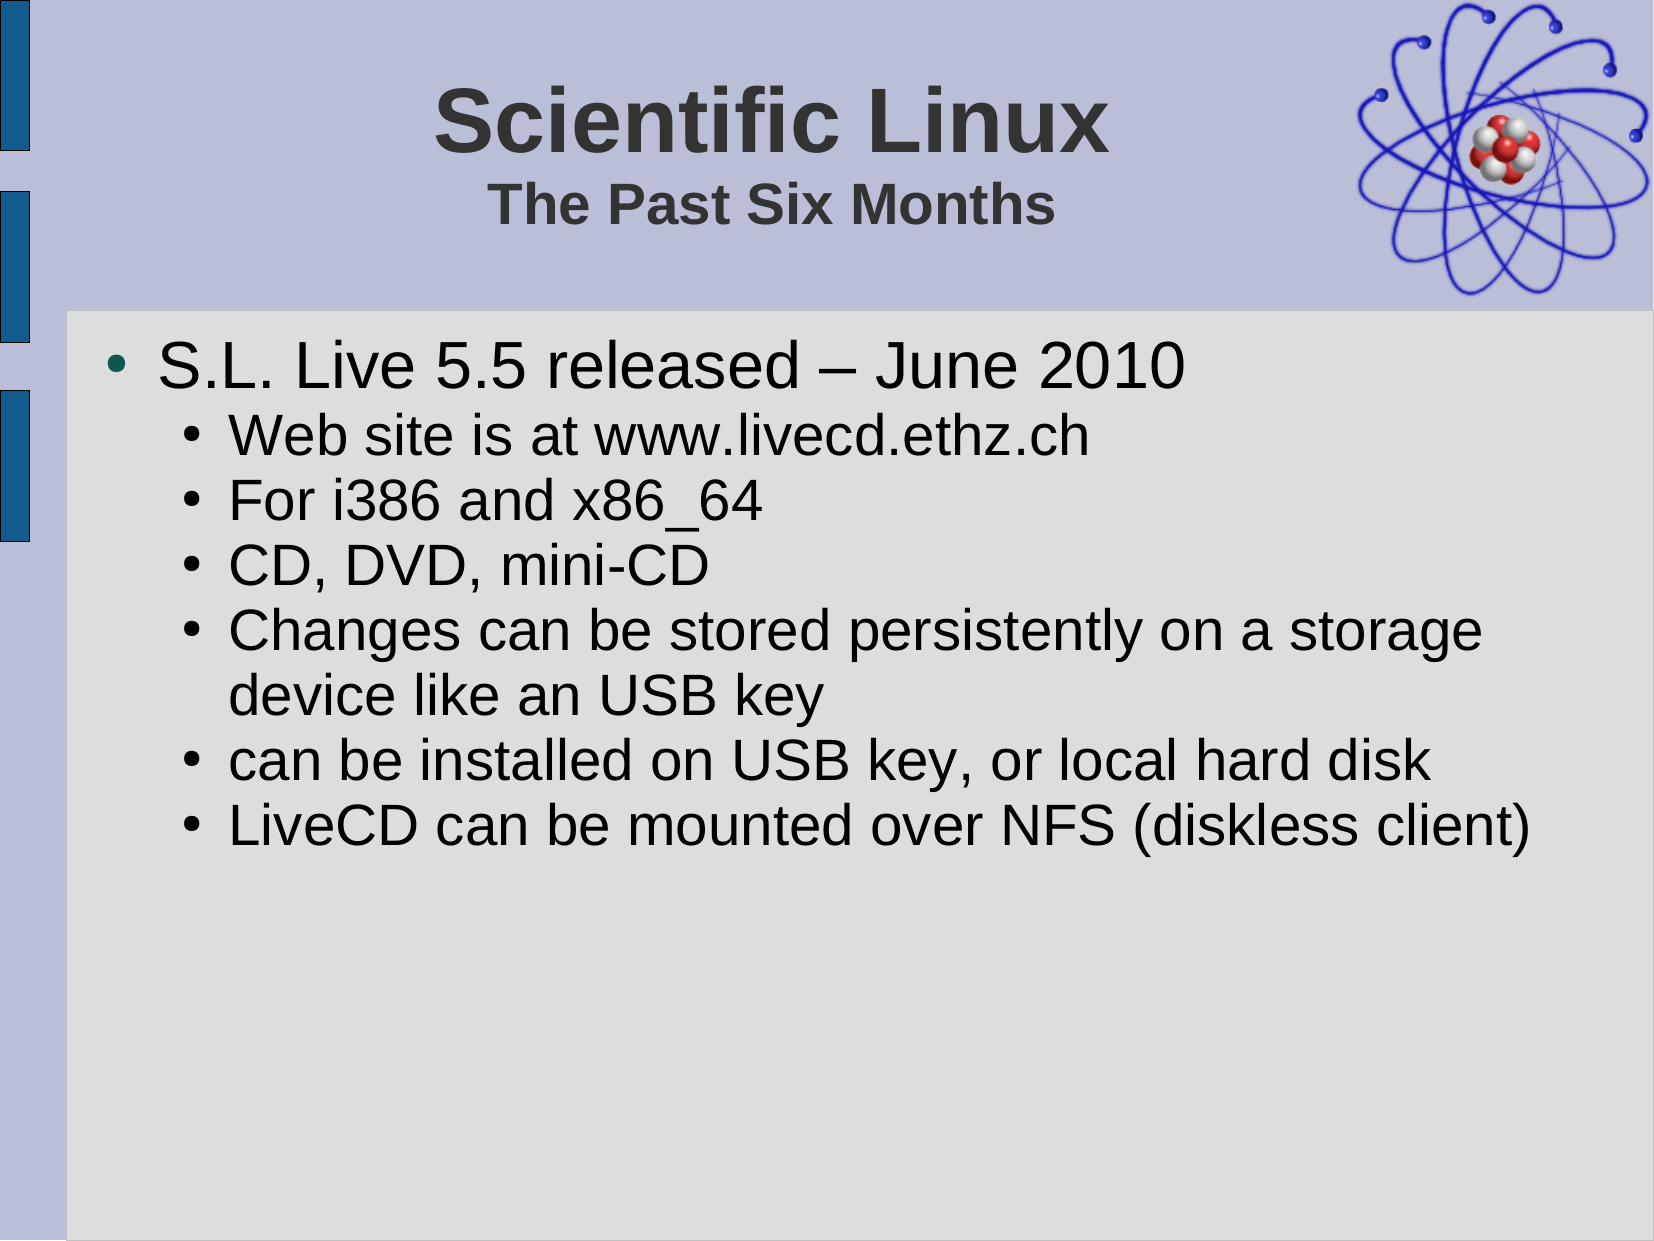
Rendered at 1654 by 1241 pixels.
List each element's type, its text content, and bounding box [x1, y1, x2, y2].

list S.L. Live 5.5 released – June 2010 Web site is at www.livecd.ethz.ch For i386 and x86_64 CD, DVD, mini-CD Changes can be stored persistently on a storage device like an USB key can be installed on USB key, or local hard disk LiveCD can be mounted over NFS (diskless client) [86, 327, 1576, 1051]
picture [1353, 0, 1654, 301]
title Scientific Linux The Past Six Months [82, 49, 1353, 257]
